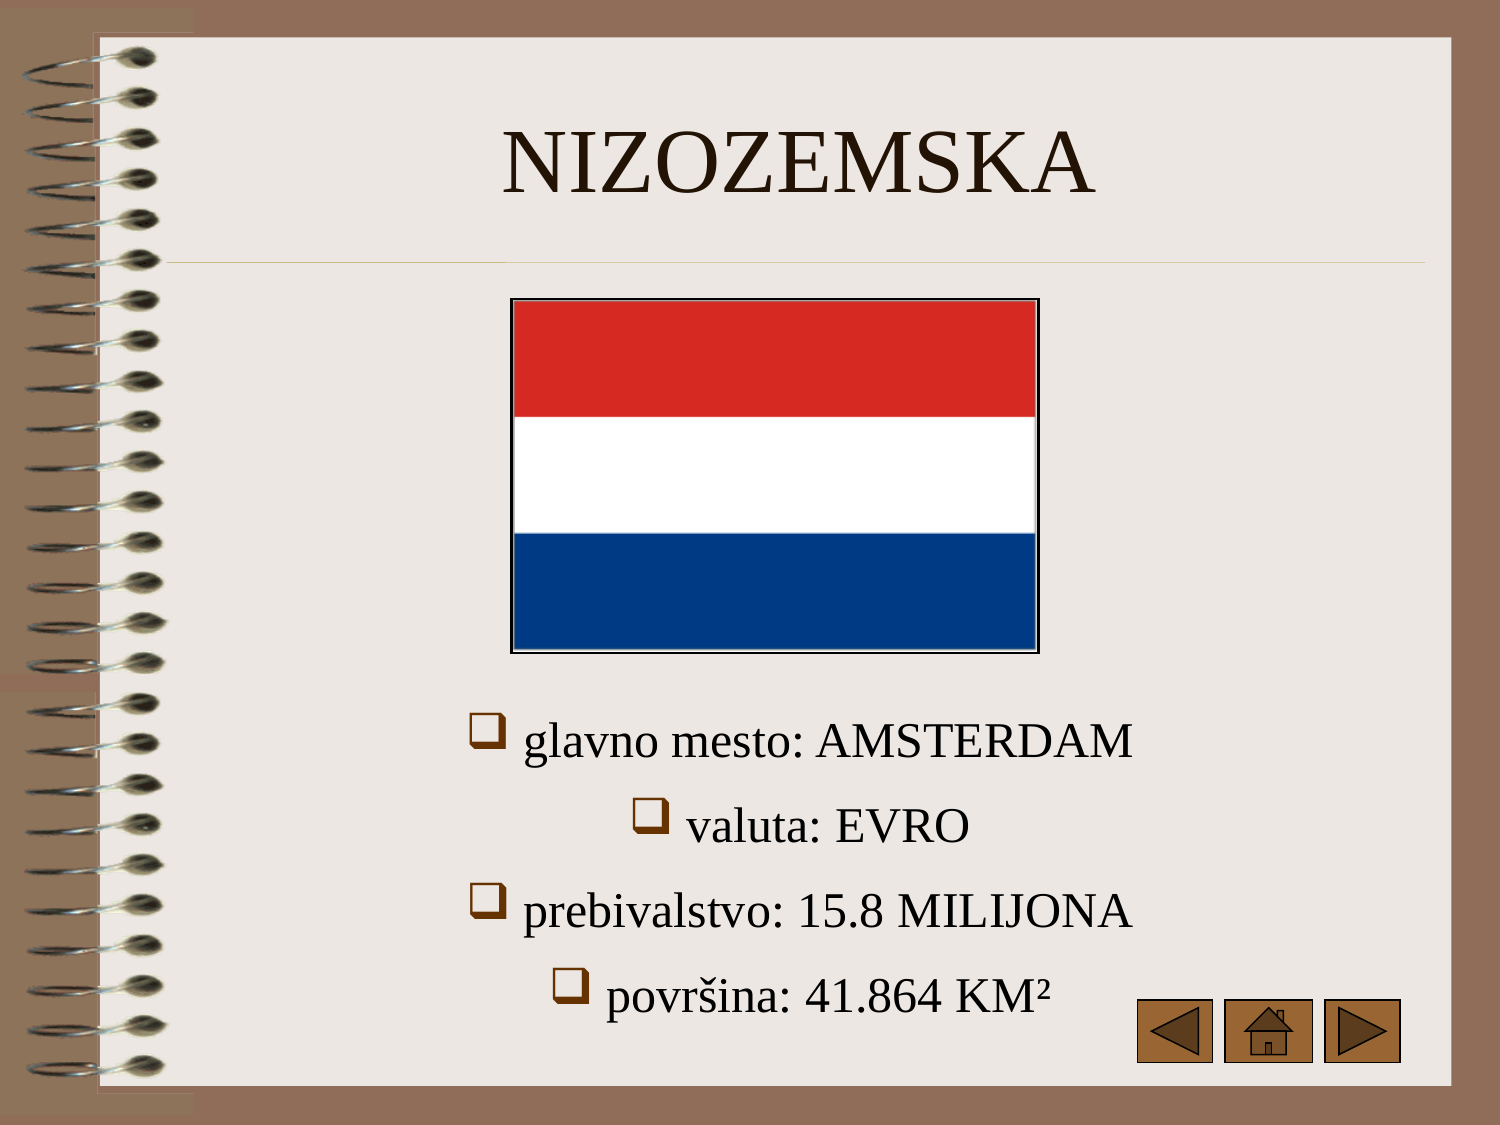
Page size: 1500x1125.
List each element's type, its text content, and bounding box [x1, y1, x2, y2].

text_box [1137, 999, 1213, 1063]
picture [0, 8, 194, 674]
text_box [1324, 999, 1400, 1063]
text_box [1224, 999, 1313, 1063]
picture [0, 692, 194, 1115]
text_box glavno mesto: AMSTERDAM valuta: EVRO prebivalstvo: 15.8 MILIJONA površina: 41.864 KM² [424, 699, 1175, 1030]
title NIZOZEMSKA [174, 62, 1425, 250]
picture [512, 299, 1038, 652]
